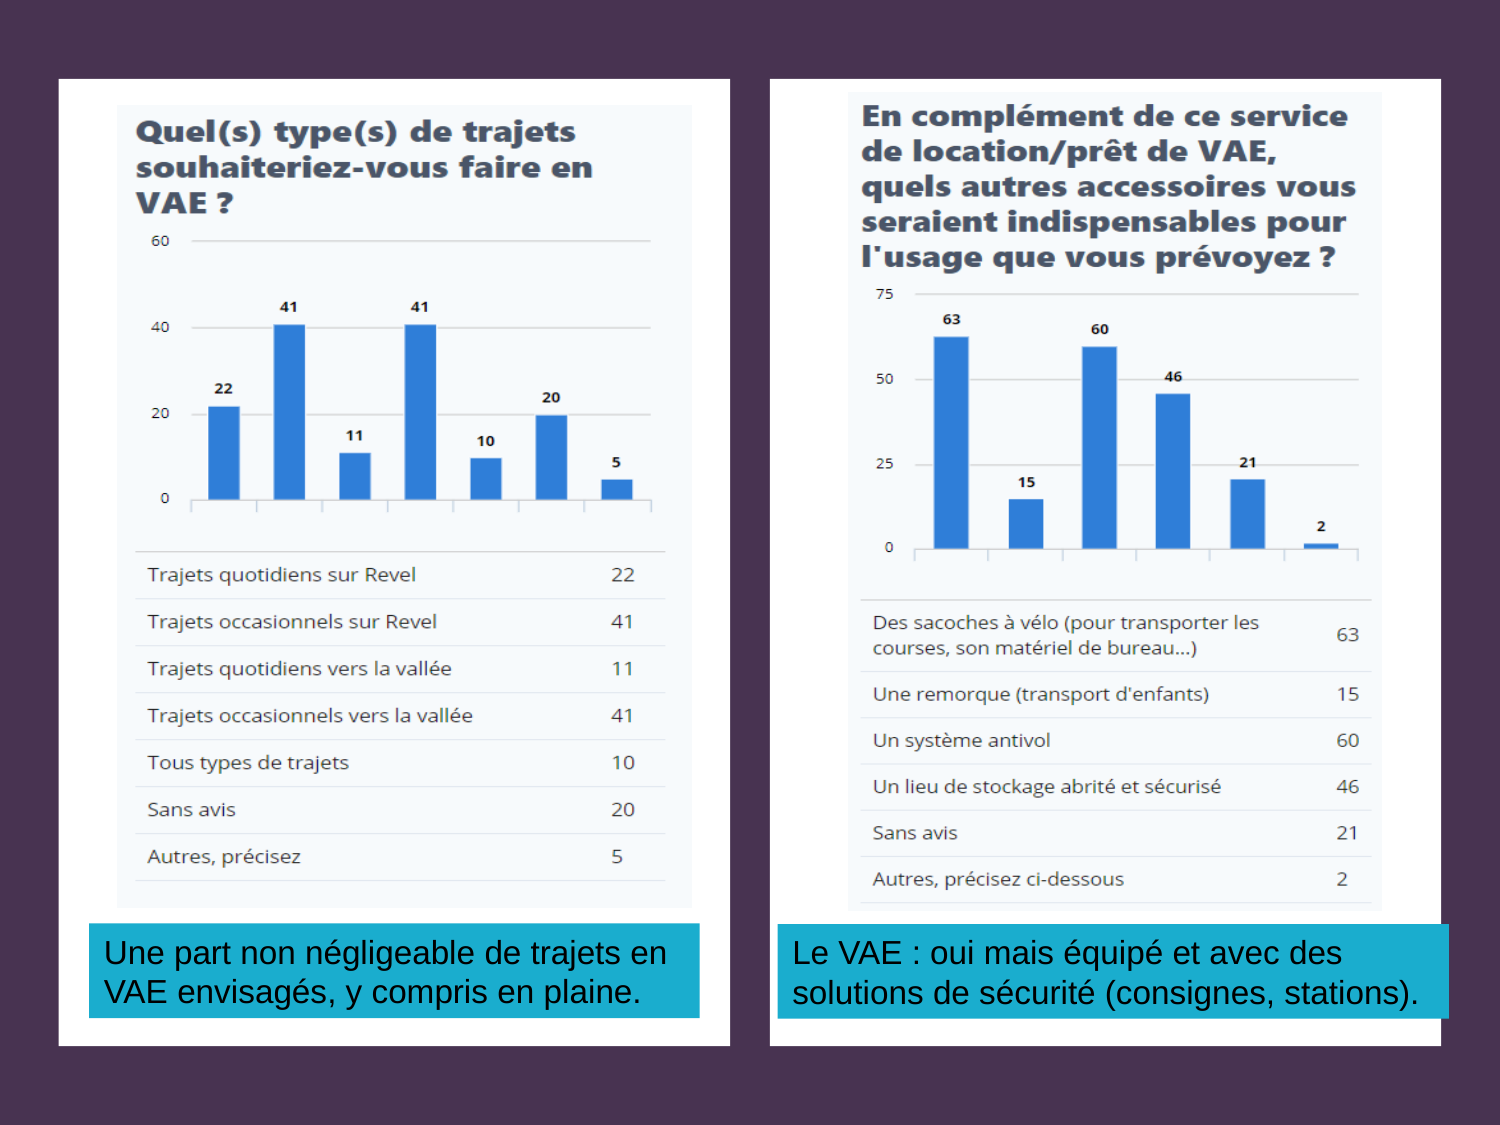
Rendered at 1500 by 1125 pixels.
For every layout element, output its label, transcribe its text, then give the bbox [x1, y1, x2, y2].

picture [848, 92, 1382, 911]
picture [117, 105, 692, 908]
text_box [0, 0, 1500, 1125]
text_box Une part non négligeable de trajets en VAE envisagés, y compris en plaine. [89, 923, 700, 1019]
text_box Le VAE : oui mais équipé et avec des solutions de sécurité (consignes, stations). [777, 924, 1449, 1019]
